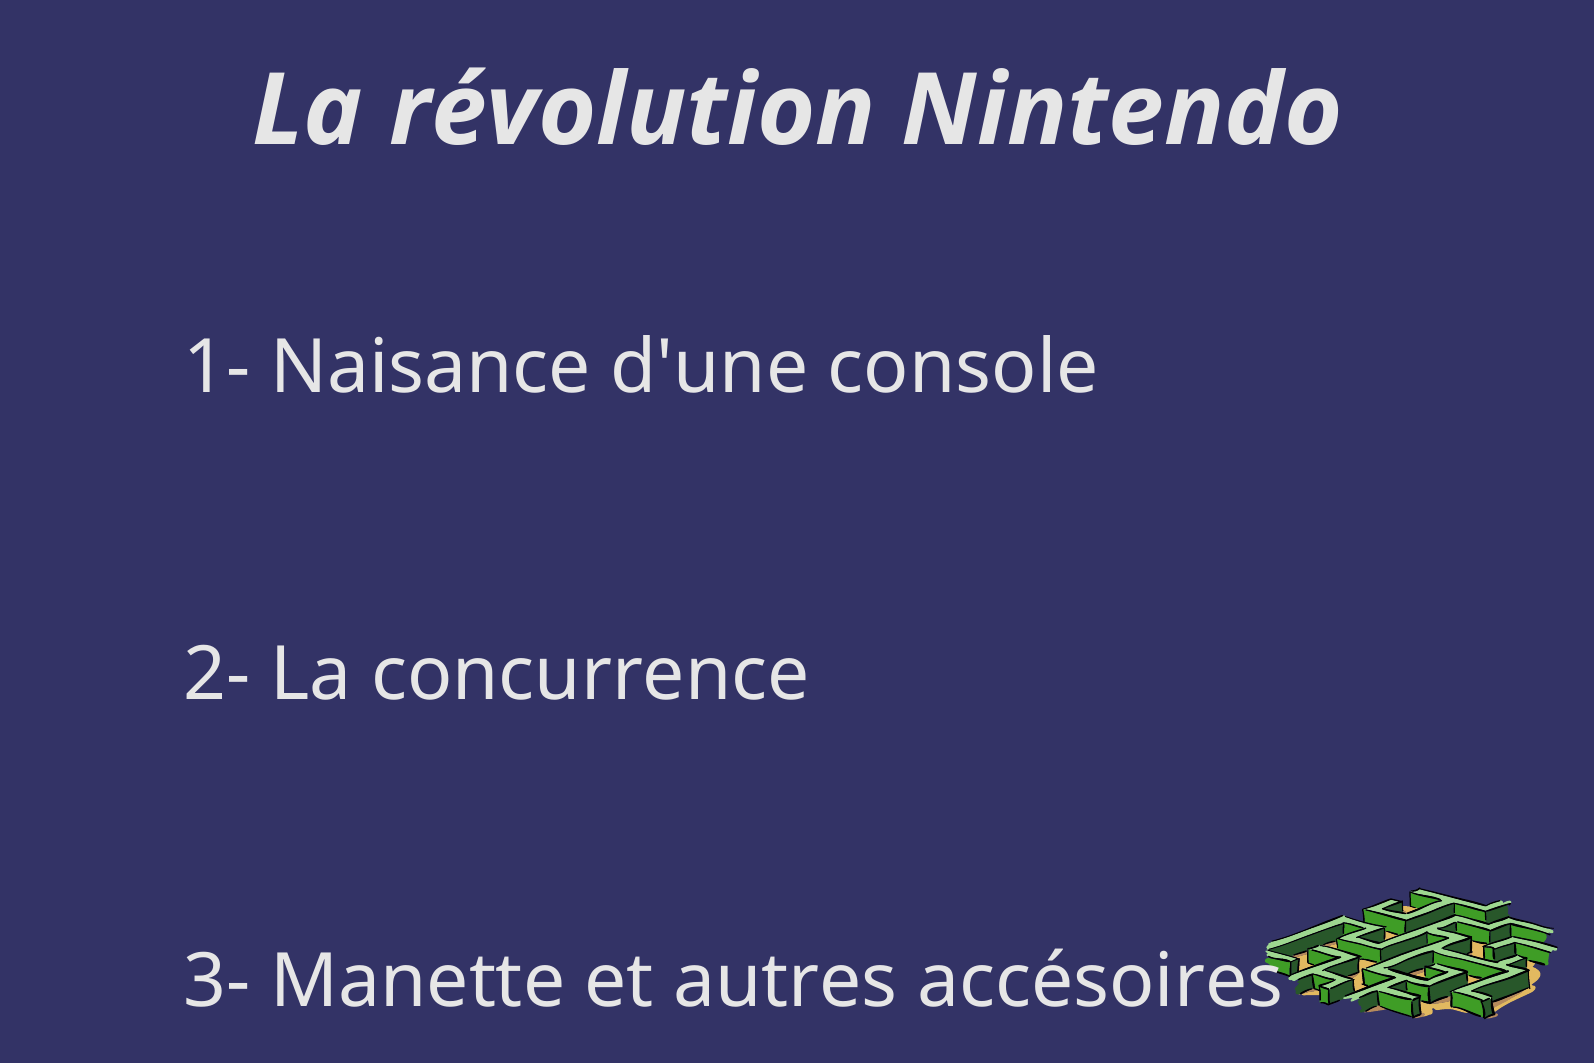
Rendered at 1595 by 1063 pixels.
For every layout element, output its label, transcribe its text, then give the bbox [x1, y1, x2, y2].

title La révolution Nintendo [117, 16, 1479, 194]
list 1- Naisance d'une console 2- La concurrence 3- Manette et autres accésoires [172, 312, 1514, 983]
